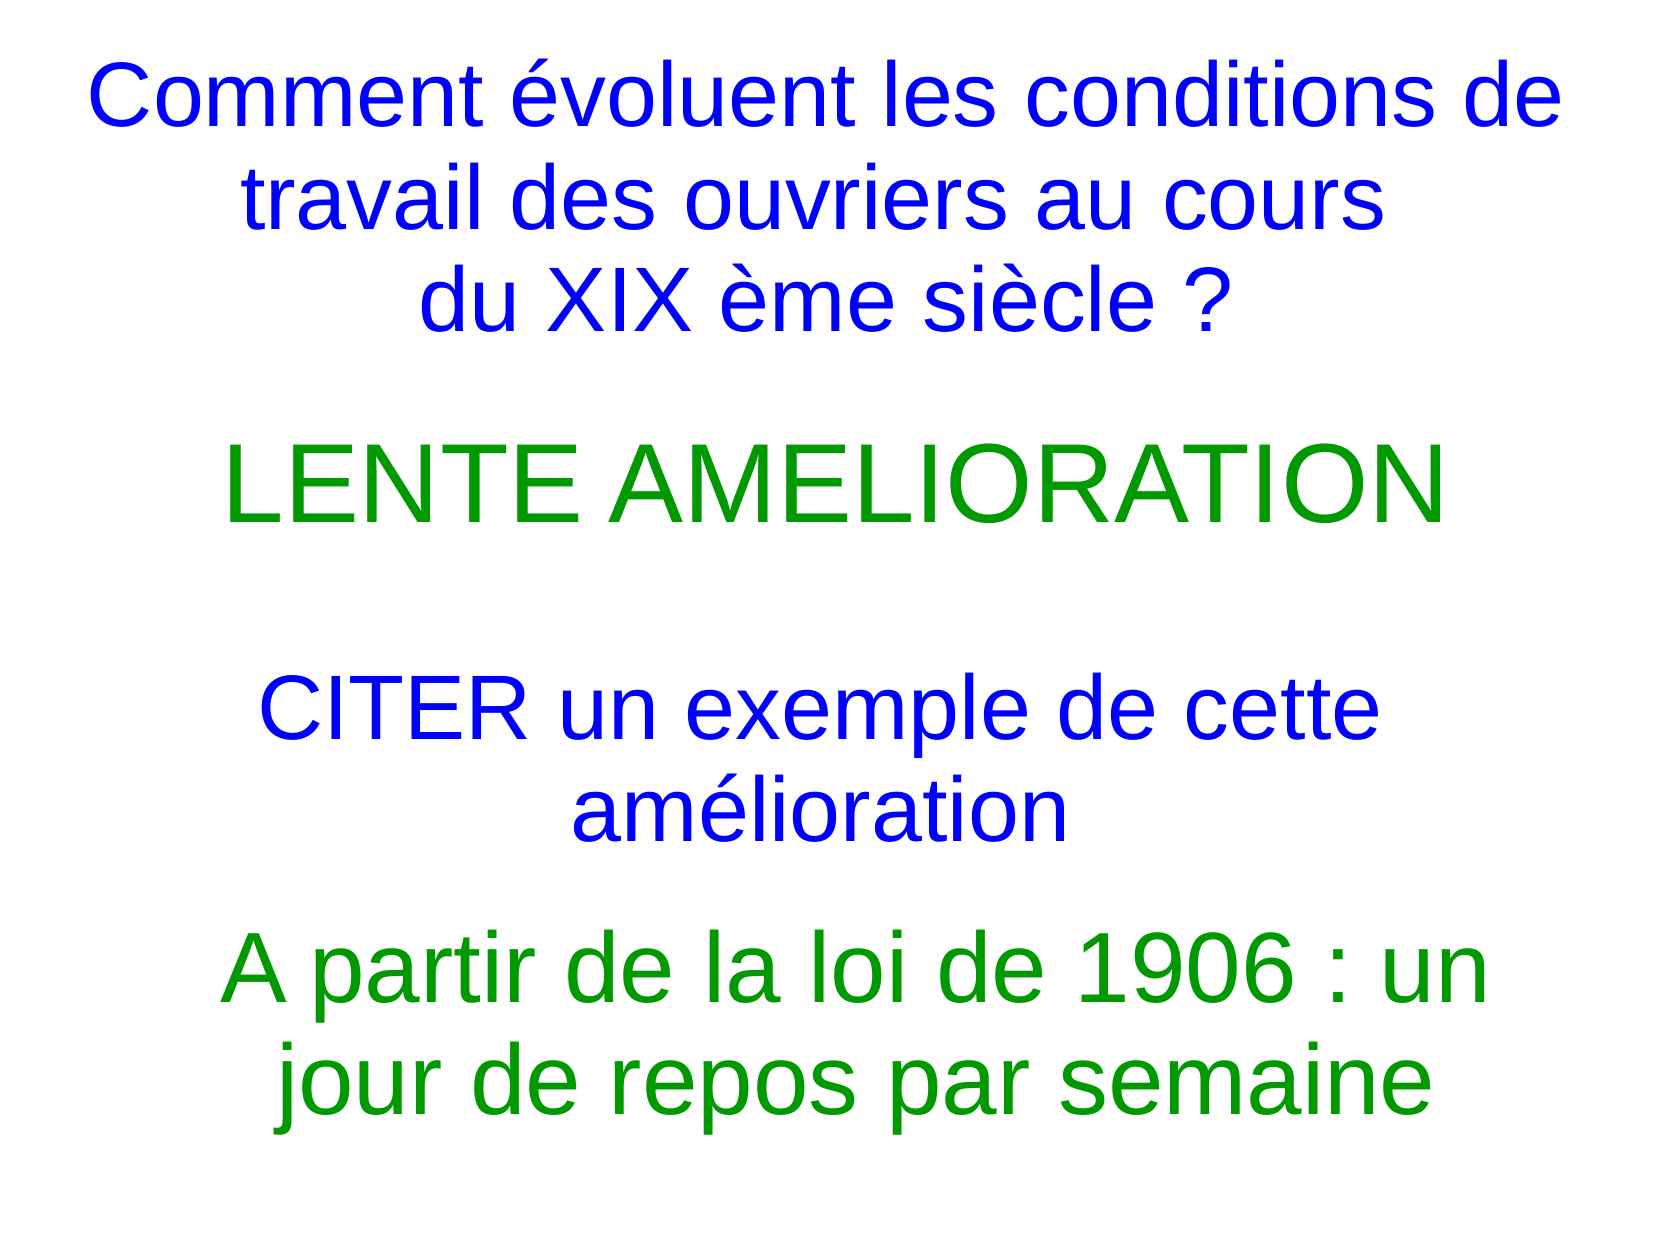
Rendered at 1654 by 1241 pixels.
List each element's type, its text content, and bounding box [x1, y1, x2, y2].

text_box A partir de la loi de 1906 : un jour de repos par semaine [177, 905, 1536, 1144]
text_box LENTE AMELIORATION [206, 413, 1625, 680]
title Comment évoluent les conditions de travail des ouvriers au cours du XIX ème siècle ? [82, 43, 1571, 352]
title CITER un exemple de cette amélioration [76, 649, 1565, 868]
